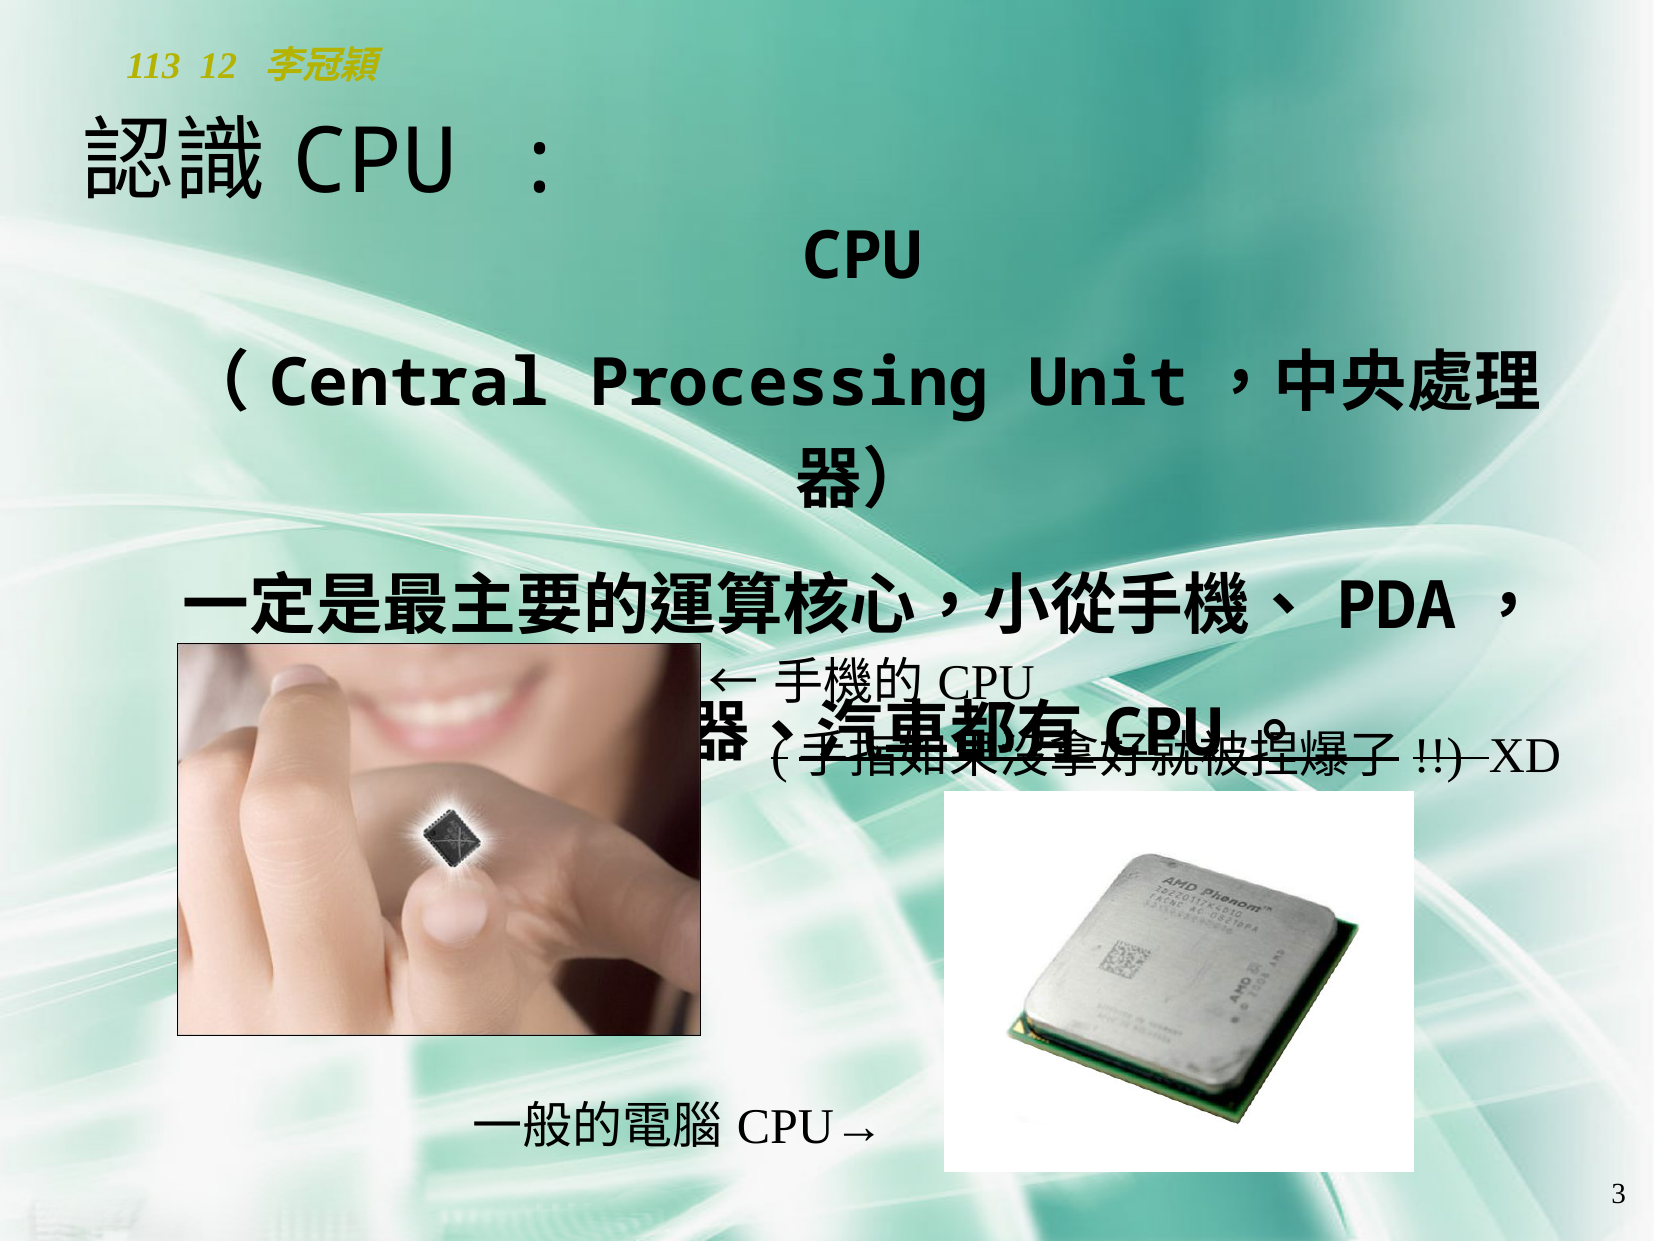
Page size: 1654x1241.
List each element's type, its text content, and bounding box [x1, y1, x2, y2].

picture [0, 0, 1654, 1241]
title 認識CPU : [82, 49, 1571, 207]
list CPU （Central Processing Unit，中央處理器） 一定是最主要的運算核心，小從手機、PDA， 大到伺服器、汽車都有CPU。 [82, 207, 1571, 1117]
text_box ←手機的CPU (手指如果沒拿好就被捏爆了!!) XD [708, 641, 1595, 762]
text_box 一般的電腦CPU→ [472, 1085, 916, 1146]
